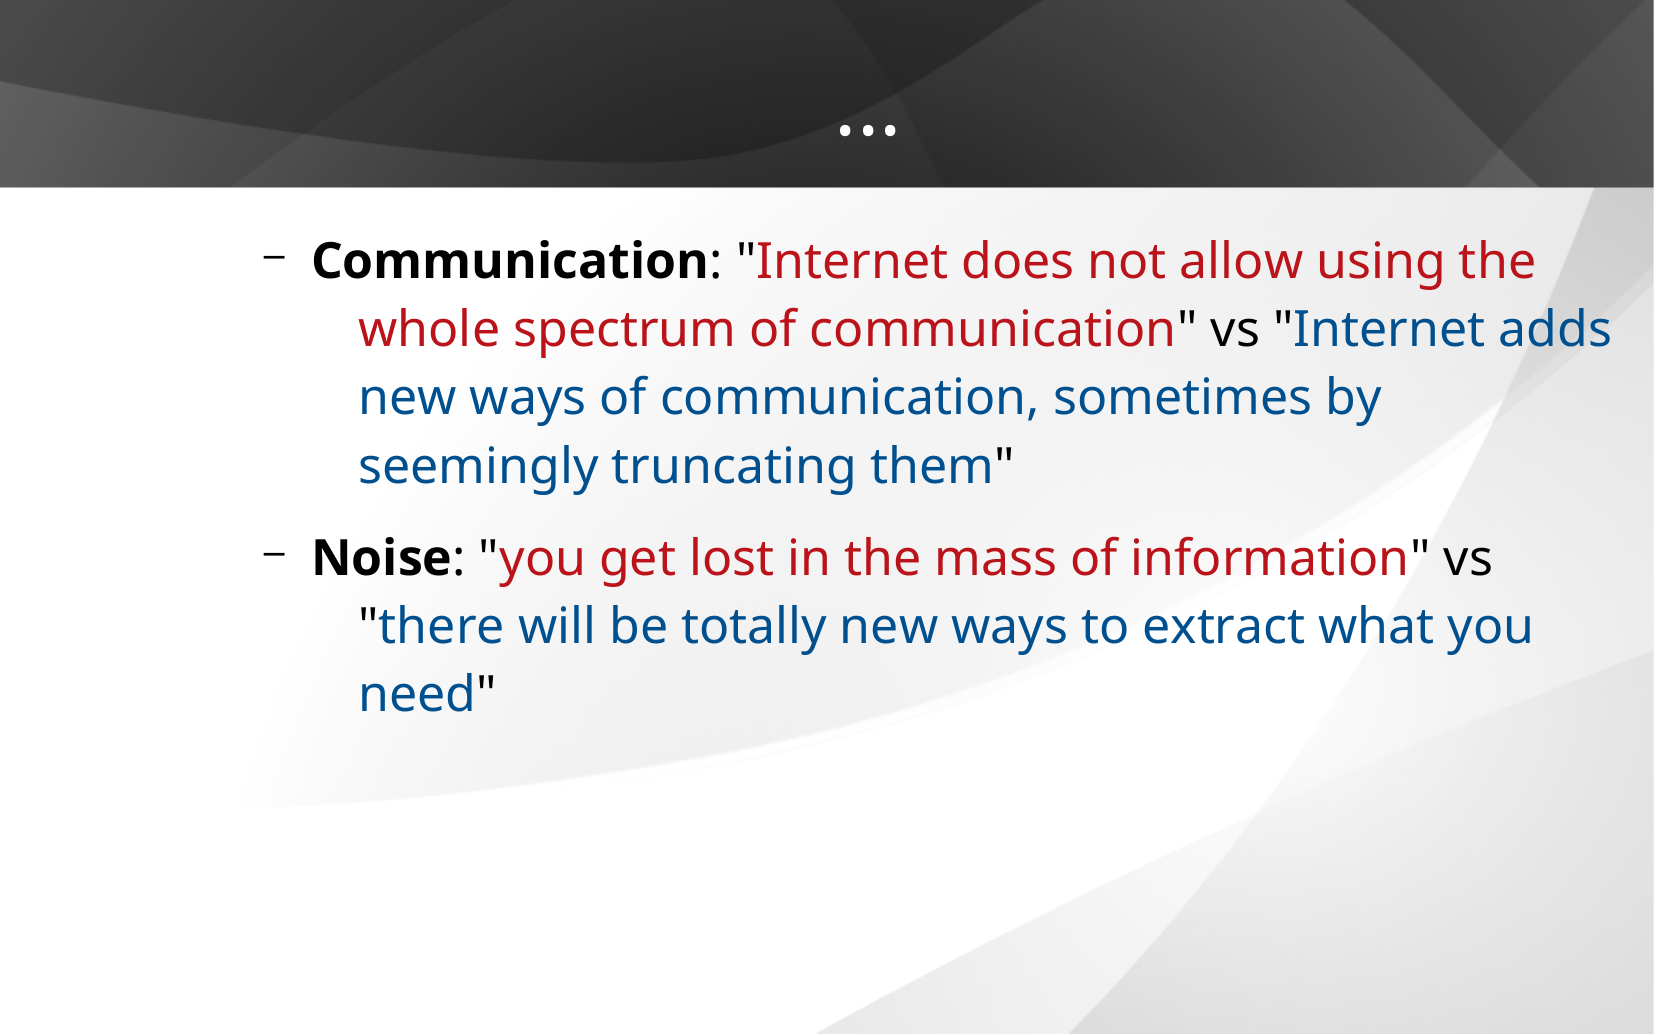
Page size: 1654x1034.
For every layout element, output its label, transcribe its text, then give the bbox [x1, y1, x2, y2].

title ... [124, 0, 1613, 208]
list Communication: "Internet does not allow using the whole spectrum of communication" vs "Internet adds new ways of communication, sometimes by seemingly truncating them" Noise: "you get lost in the mass of information" vs "there will be totally new ways to extract what you need" [75, 225, 1613, 1013]
picture [0, 0, 1654, 1034]
